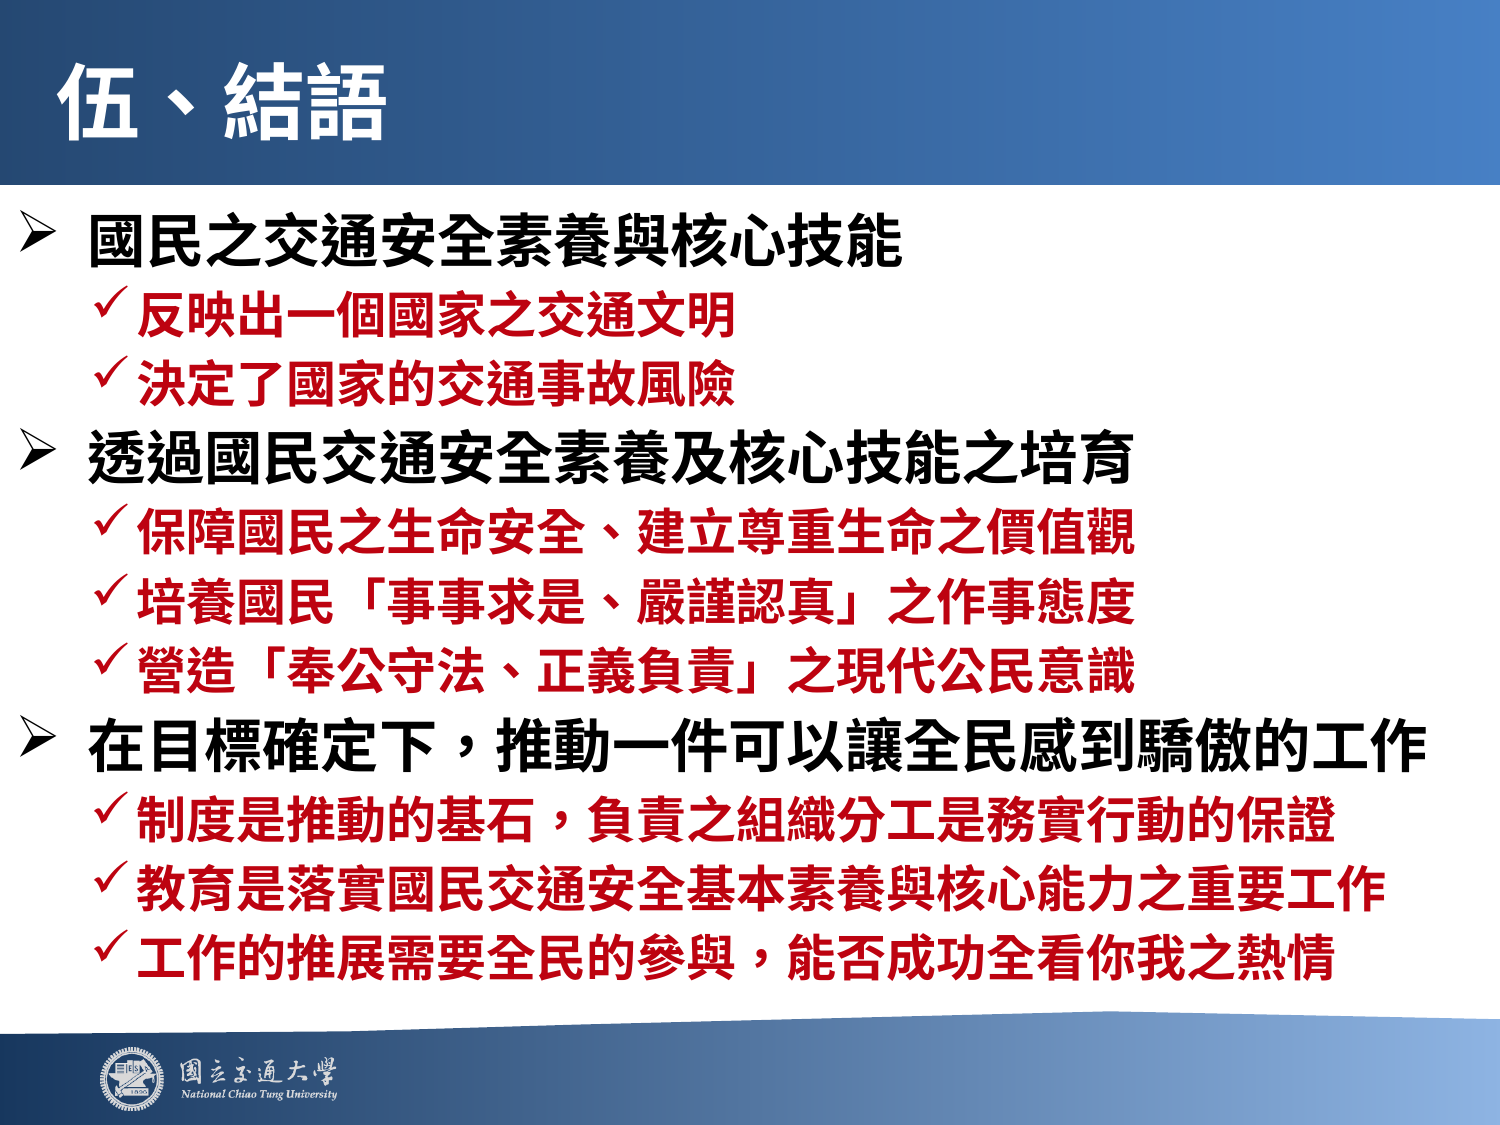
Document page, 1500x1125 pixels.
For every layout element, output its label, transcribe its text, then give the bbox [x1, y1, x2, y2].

list 國民之交通安全素養與核心技能 反映出一個國家之交通文明 決定了國家的交通事故風險 透過國民交通安全素養及核心技能之培育 保障國民之生命安全、建立尊重生命之價值觀 培養國民「事事求是、嚴謹認真」之作事態度 營造「奉公守法、正義負責」之現代公民意識 在目標確定下，推動一件可以讓全民感到驕傲的工作 制度是推動的基石，負責之組織分工是務實行動的保證 教育是落實國民交通安全基本素養與核心能力之重要工作 工作的推展需要全民的參與，能否成功全看你我之熱情 [0, 196, 1500, 1012]
title 伍、結語 [41, 30, 1425, 171]
